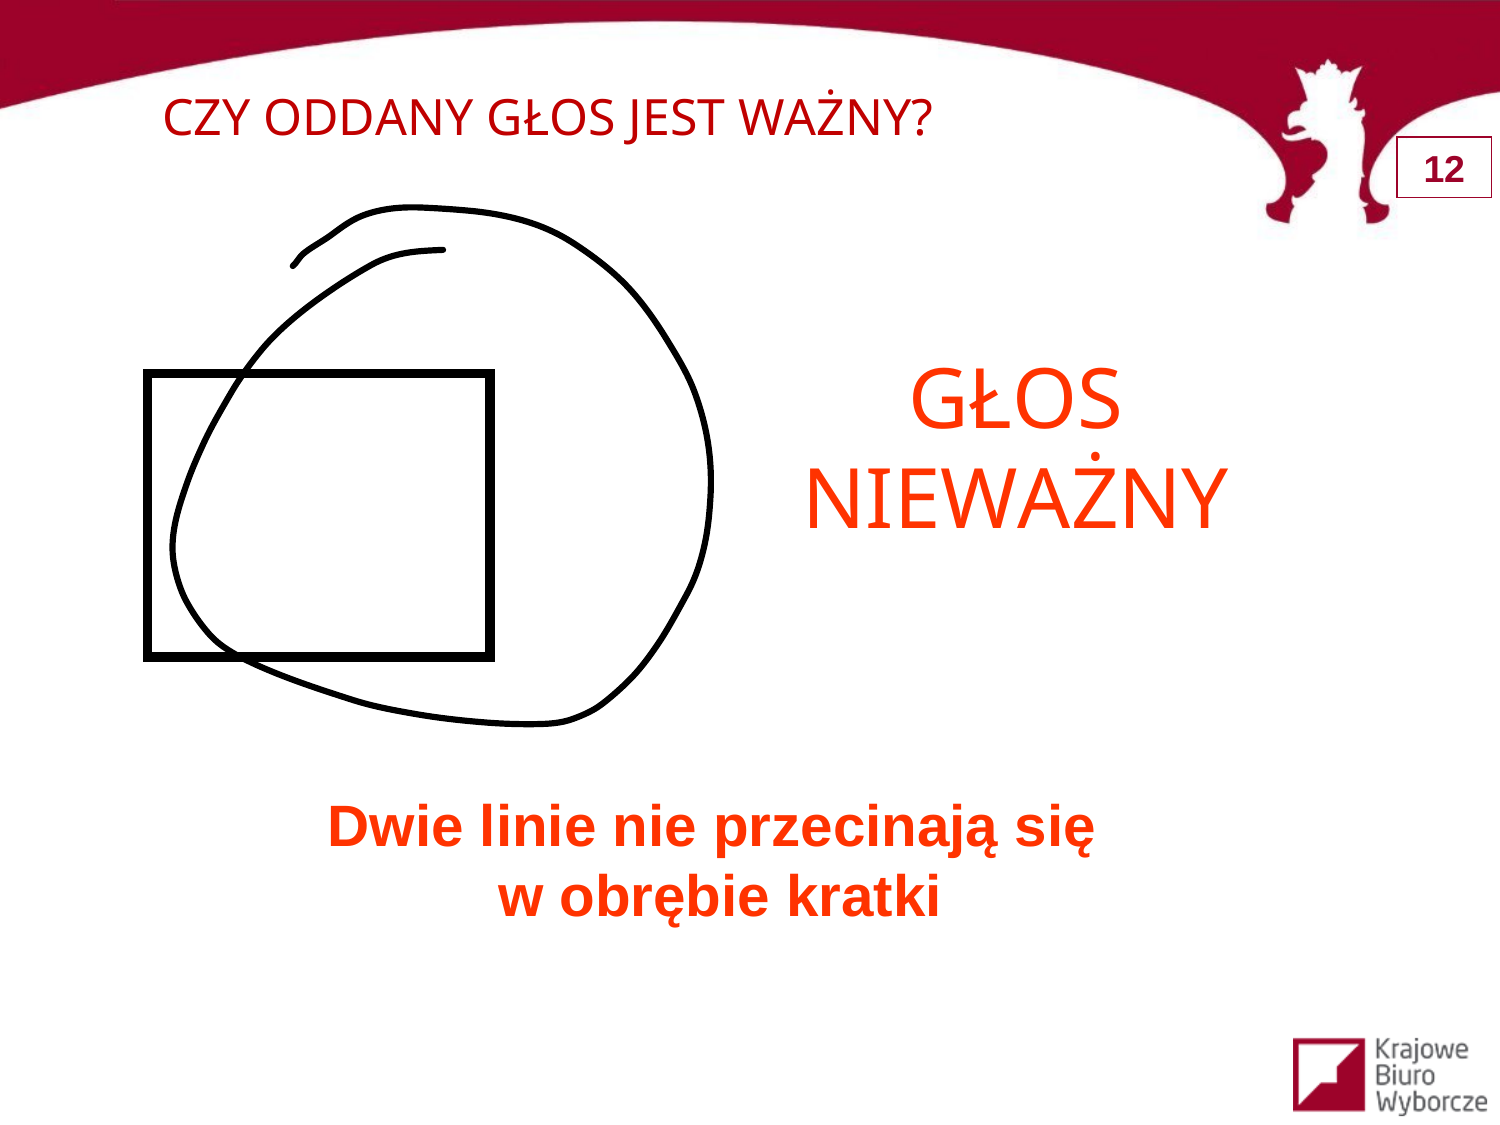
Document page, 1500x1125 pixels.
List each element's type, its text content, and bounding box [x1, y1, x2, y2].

text_box CZY ODDANY GŁOS JEST WAŻNY? [147, 78, 1164, 154]
picture [0, 0, 1500, 730]
text_box GŁOS NIEWAŻNY [717, 337, 1317, 554]
picture [1293, 1035, 1489, 1118]
text_box Dwie linie nie przecinają się w obrębie kratki [29, 780, 1412, 937]
